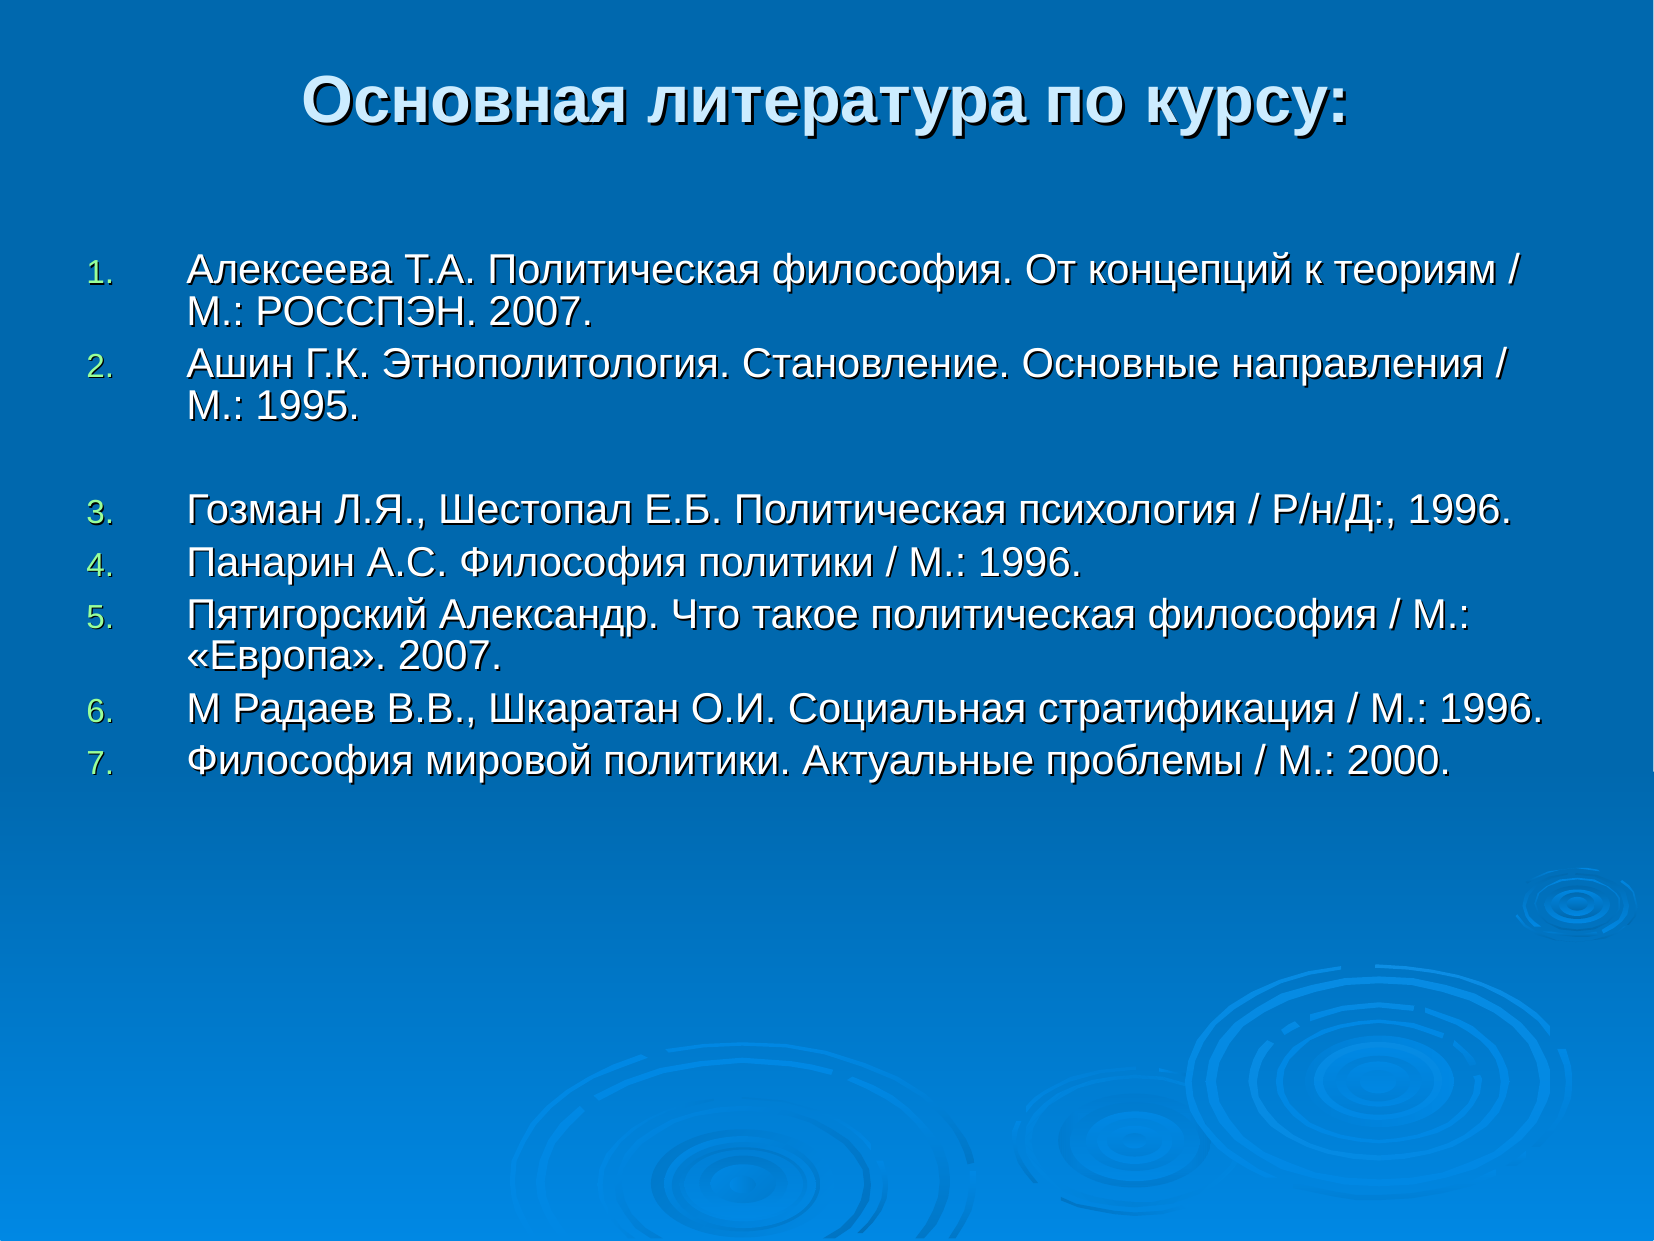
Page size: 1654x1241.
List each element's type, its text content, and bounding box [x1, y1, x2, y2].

subtitle Алексеева Т.А. Политическая философия. От концепций к теориям / М.: РОССПЭН. 2007. Ашин Г.К. Этнополитология. Становление. Основные направления / М.: 1995. Гозман Л.Я., Шестопал Е.Б. Политическая психология / Р/н/Д:, 1996. Панарин А.С. Философия политики / М.: 1996. Пятигорский Александр. Что такое политическая философия / М.: «Европа». 2007. М Радаев В.В., Шкаратан О.И. Социальная стратификация / М.: 1996. Философия мировой политики. Актуальные проблемы / М.: 2000. [71, 242, 1574, 1211]
title Основная литература по курсу: [123, 38, 1530, 145]
